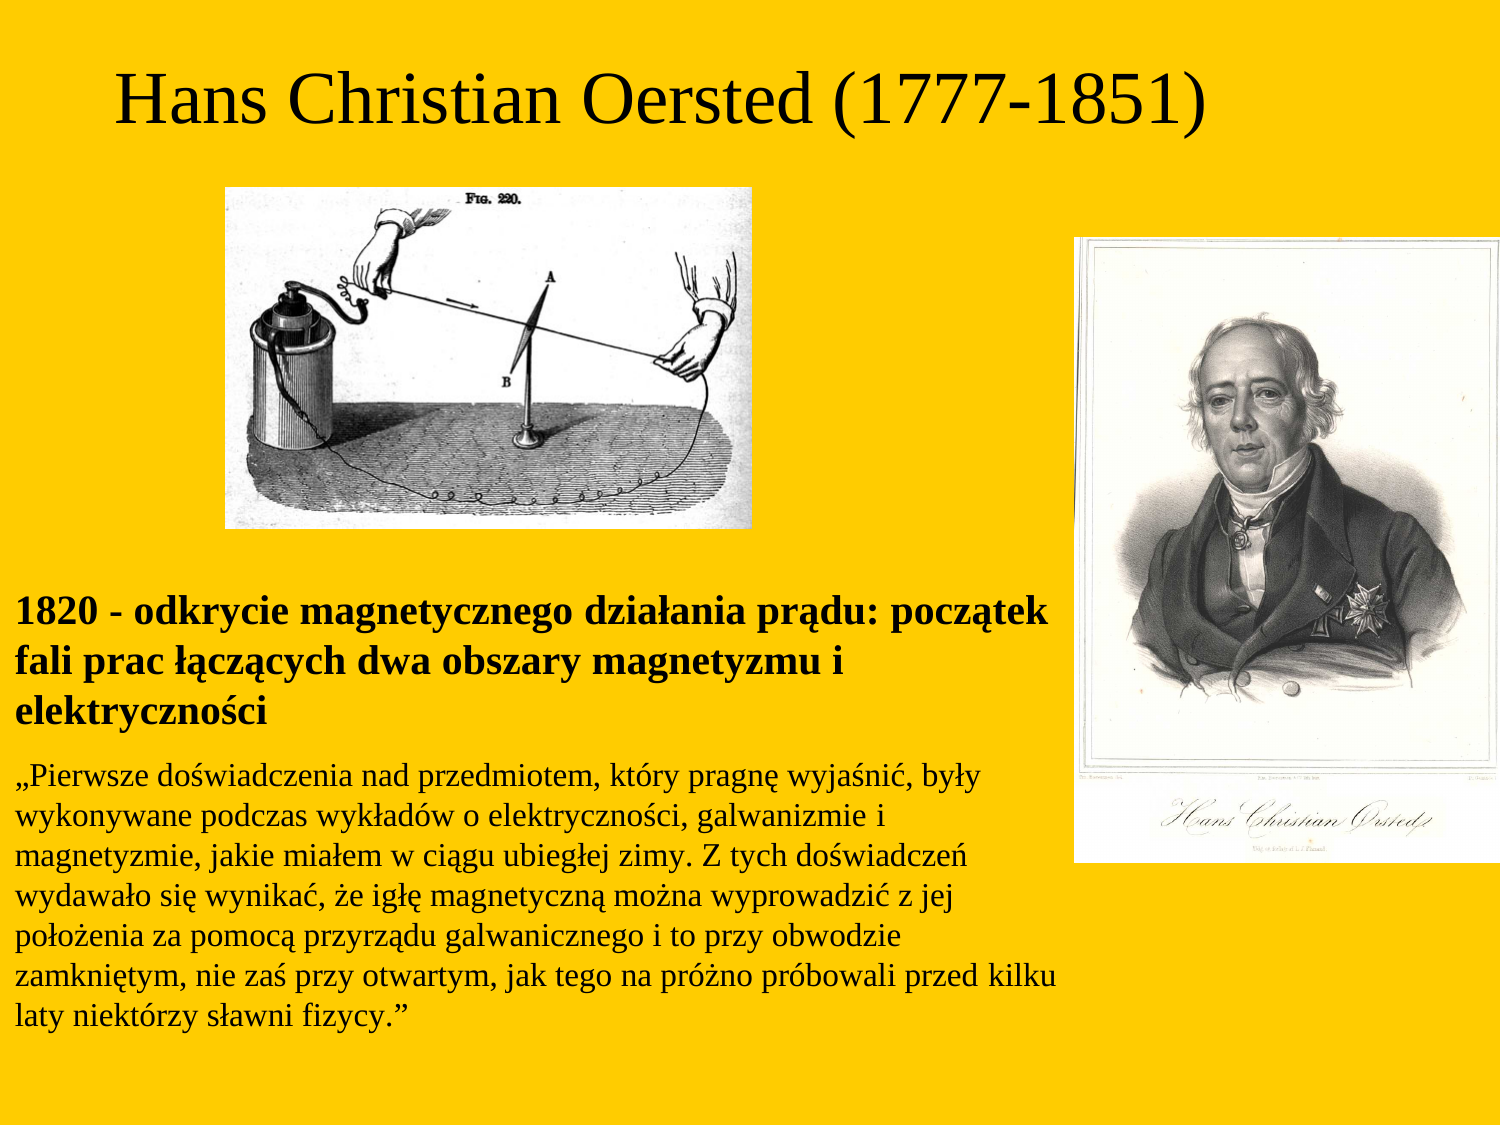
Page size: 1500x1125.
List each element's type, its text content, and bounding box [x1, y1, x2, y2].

text_box 1820 - odkrycie magnetycznego działania prądu: początek fali prac łączących dwa obszary magnetyzmu i elektryczności „Pierwsze doświadczenia nad przedmiotem, który pragnę wyjaśnić, były wykonywane podczas wykładów o elektryczności, galwanizmie i magnetyzmie, jakie miałem w ciągu ubiegłej zimy. Z tych doświadczeń wydawało się wynikać, że igłę magnetyczną można wyprowadzić z jej położenia za pomocą przyrządu galwanicznego i to przy obwodzie zamkniętym, nie zaś przy otwartym, jak tego na próżno próbowali przed kilku laty niektórzy sławni fizycy.” [0, 575, 1088, 1102]
picture [1074, 237, 1500, 863]
picture [225, 187, 752, 529]
title Hans Christian Oersted (1777-1851) [99, 0, 1375, 188]
